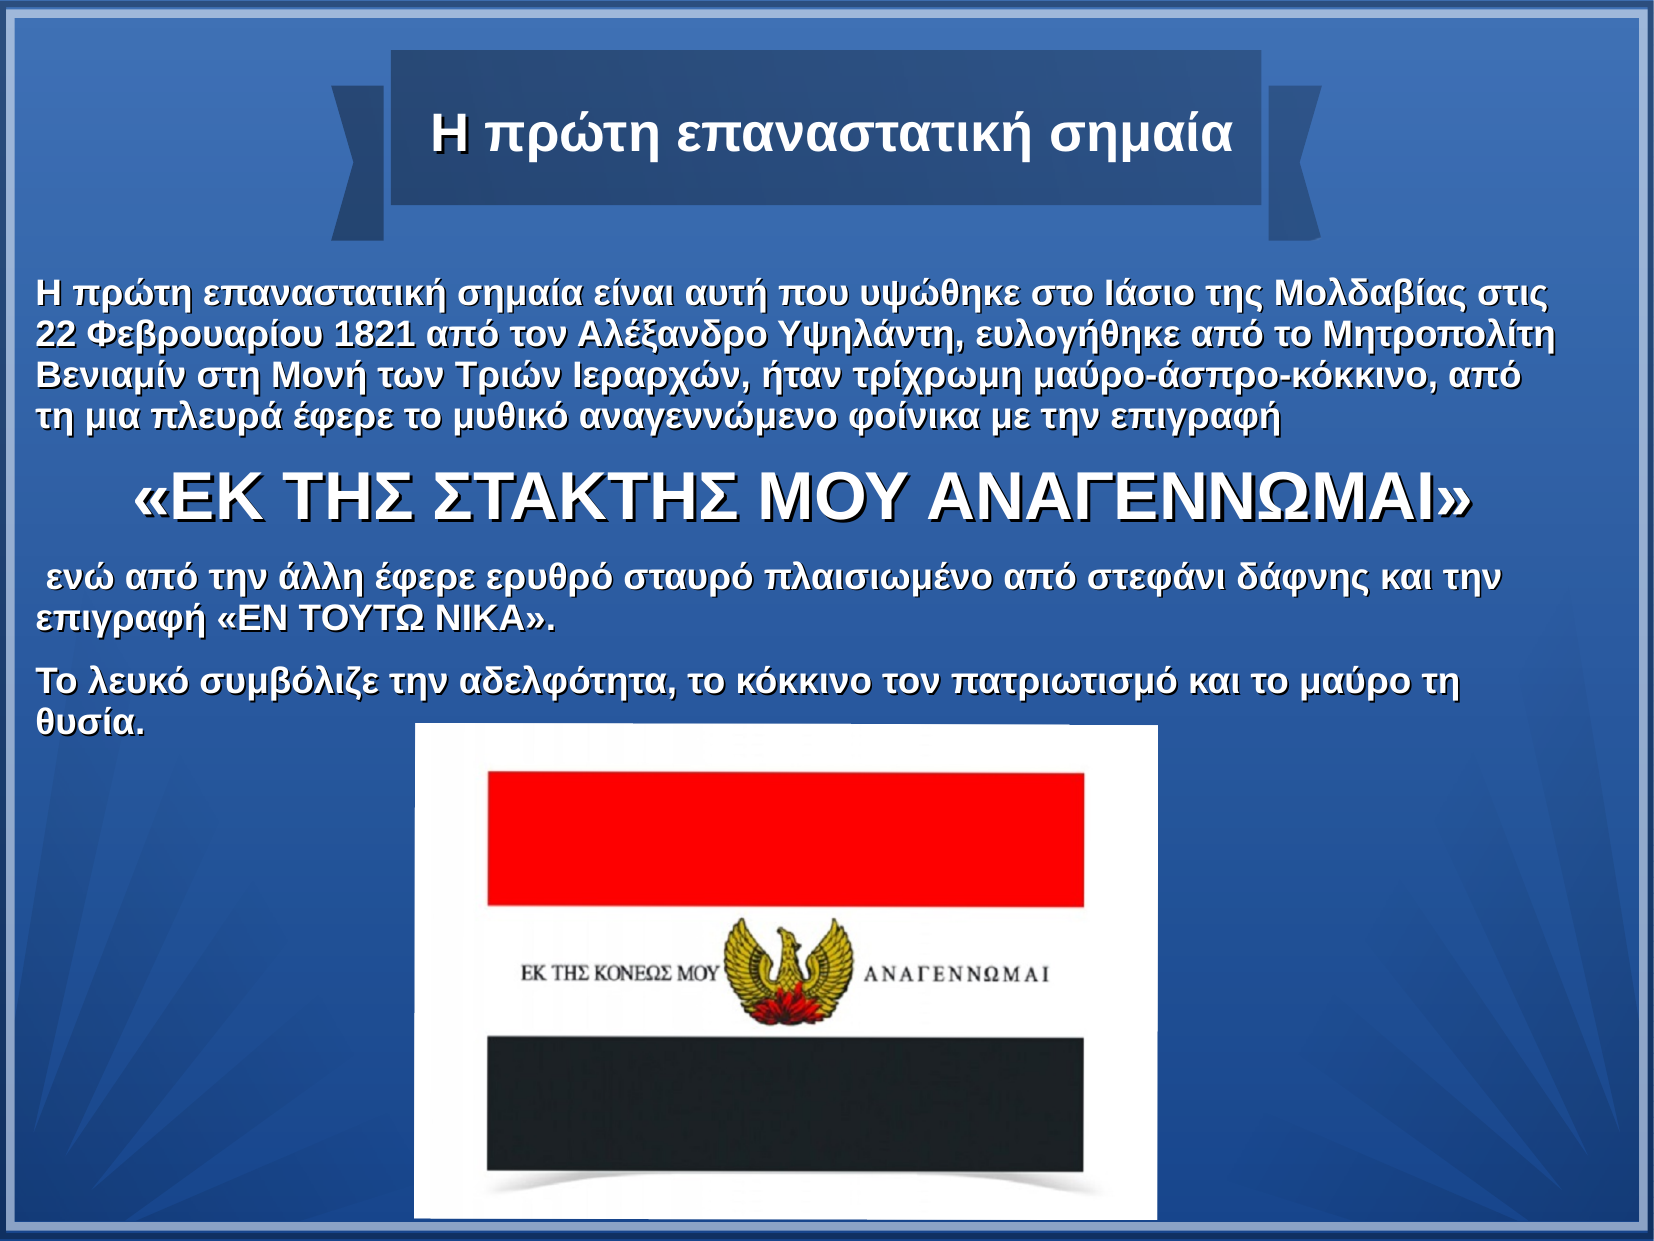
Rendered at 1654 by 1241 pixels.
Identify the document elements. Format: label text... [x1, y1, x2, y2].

picture [413, 722, 1158, 1220]
title Η πρώτη επαναστατική σημαία [389, 102, 1276, 164]
list Η πρώτη επαναστατική σημαία είναι αυτή που υψώθηκε στο Ιάσιο της Μολδαβίας στις 22 Φεβρουαρίου 1821 από τον Αλέξανδρο Υψηλάντη, ευλογήθηκε από το Μητροπολίτη Βενιαμίν στη Μονή των Τριών Ιεραρχών, ήταν τρίχρωμη μαύρο-άσπρο-κόκκινο, από τη μια πλευρά έφερε το μυθικό αναγεννώμενο φοίνικα με την επιγραφή «ΕΚ ΤΗΣ ΣΤΑΚΤΗΣ ΜΟΥ ΑΝΑΓΕΝΝΩΜΑΙ» ενώ από την άλλη έφερε ερυθρό σταυρό πλαισιωμένο από στεφάνι δάφνης και την επιγραφή «ΕΝ ΤΟΥΤΩ ΝΙΚΑ». Το λευκό συμβόλιζε την αδελφότητα, το κόκκινο τον πατριωτισμό και το μαύρο τη θυσία. [35, 271, 1571, 745]
